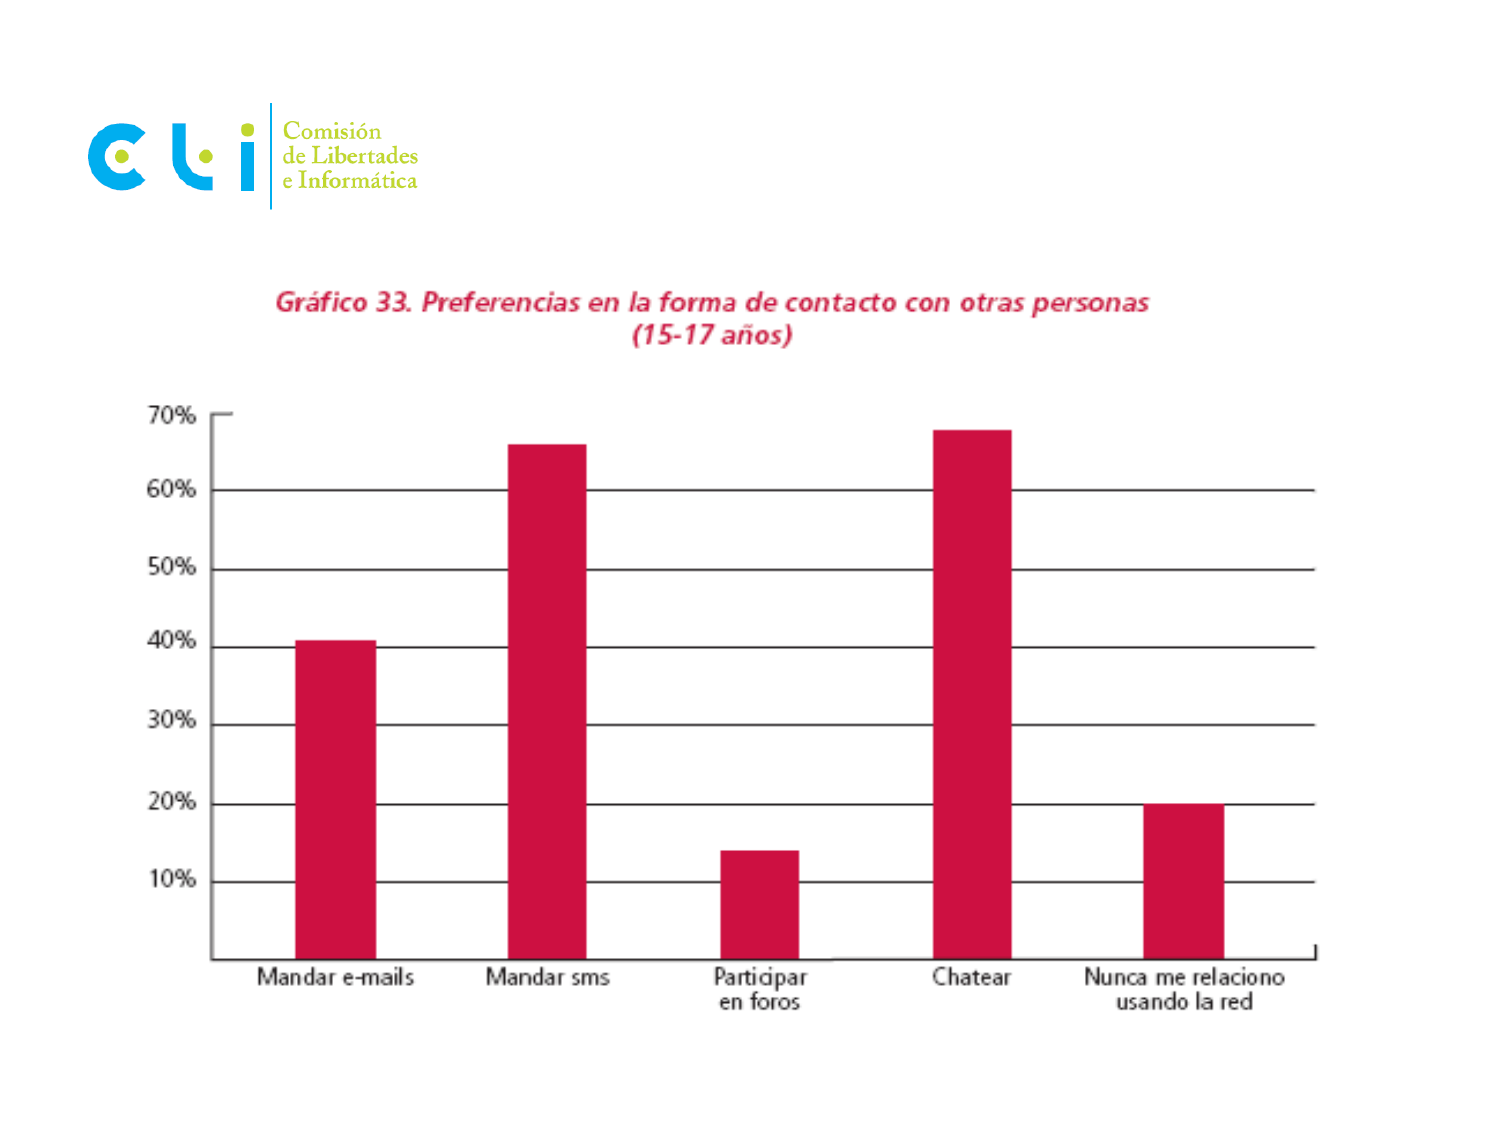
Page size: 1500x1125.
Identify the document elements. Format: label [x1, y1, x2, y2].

picture [17, 45, 514, 233]
picture [88, 255, 1424, 1047]
